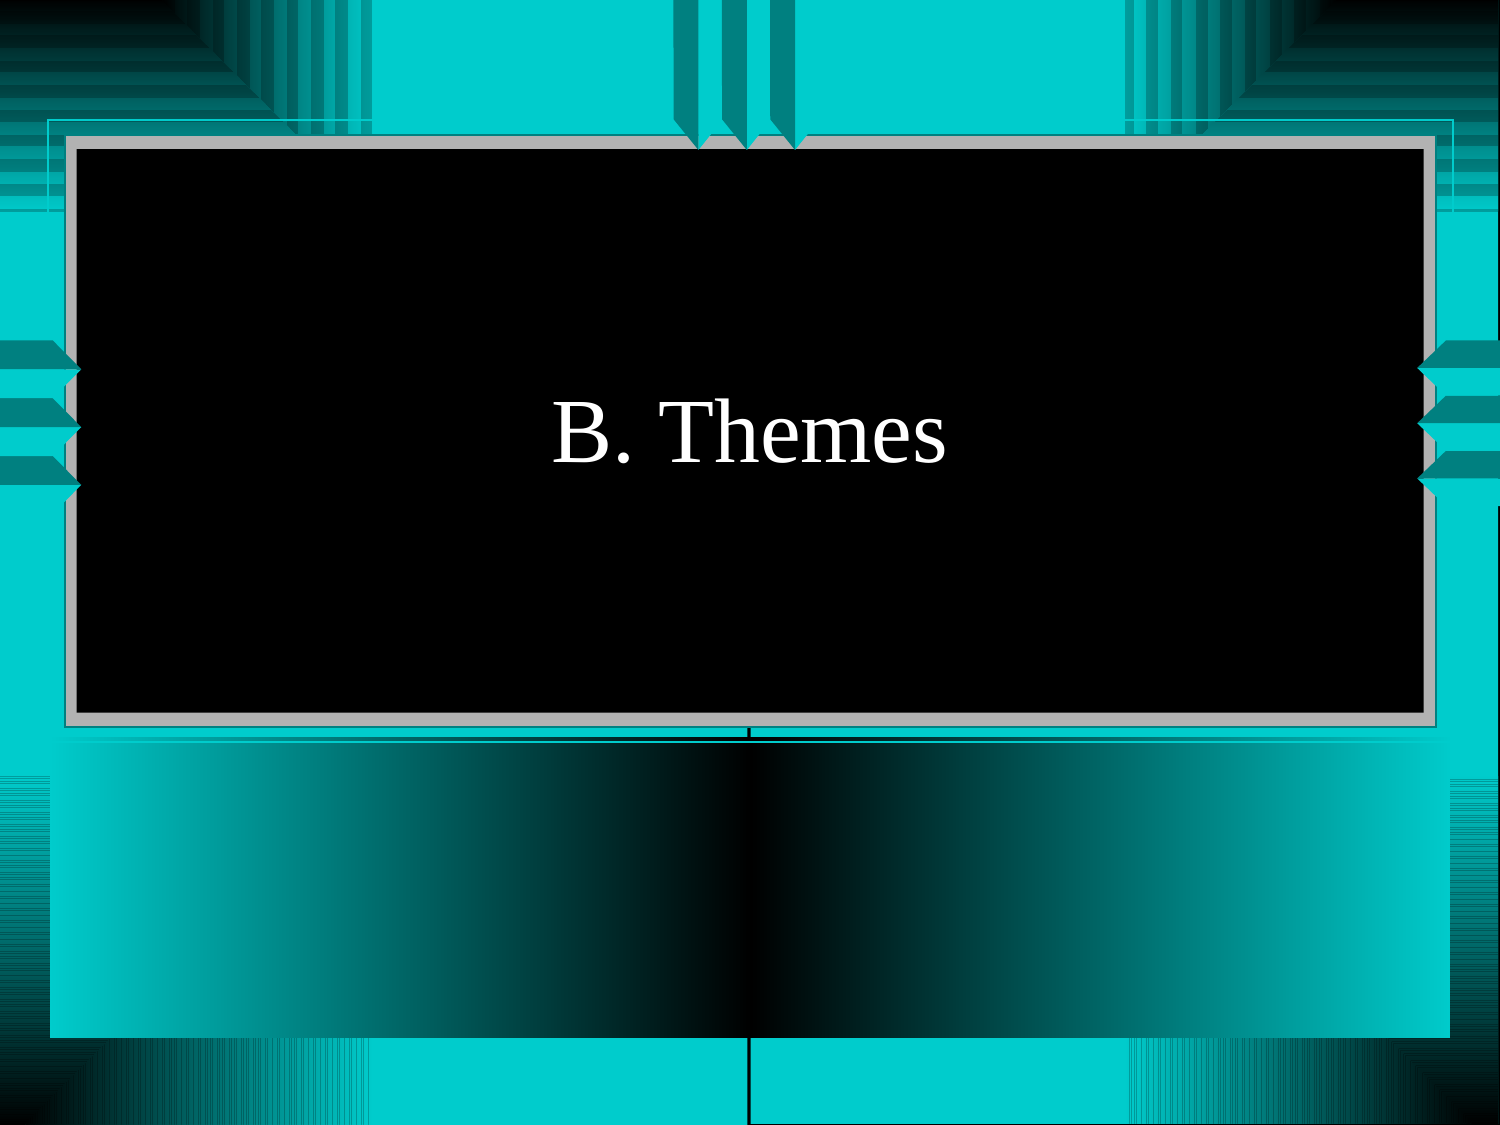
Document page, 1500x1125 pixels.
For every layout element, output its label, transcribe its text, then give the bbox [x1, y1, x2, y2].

title B. Themes [112, 337, 1388, 526]
